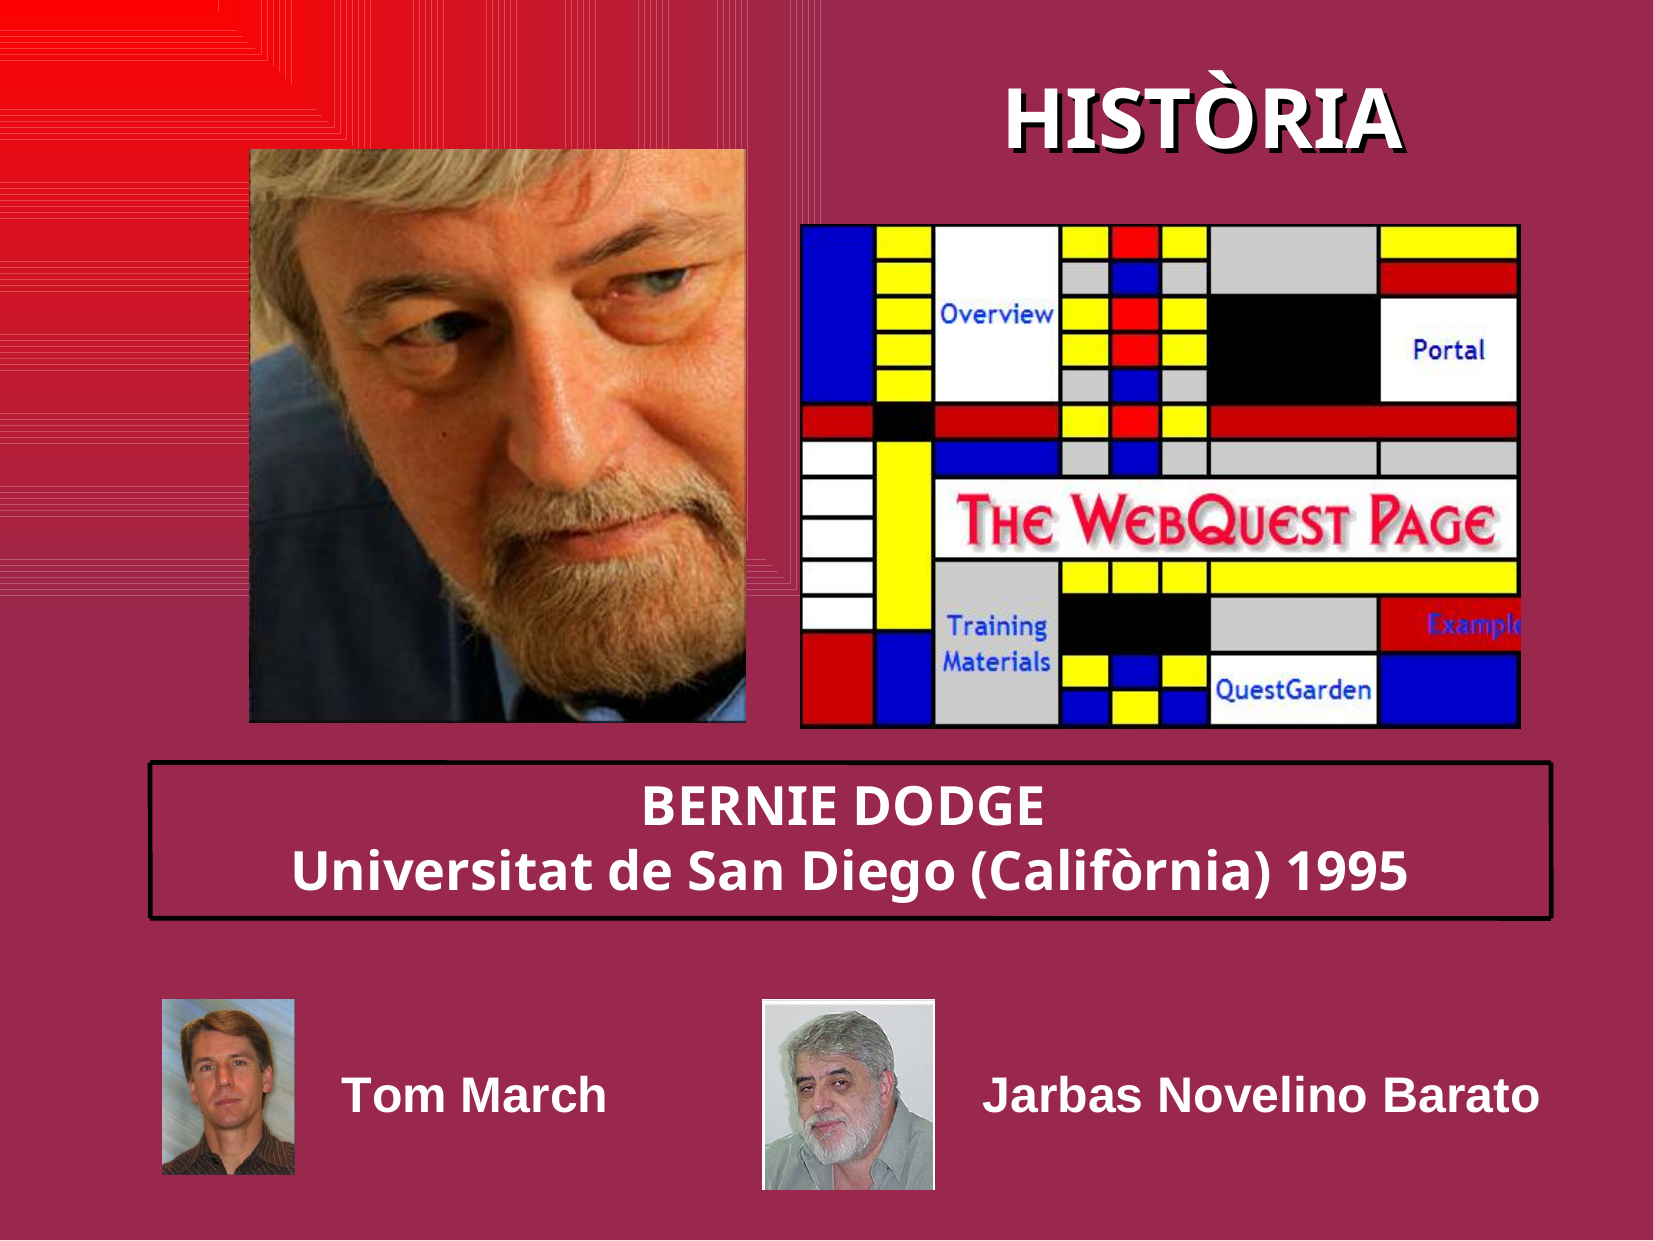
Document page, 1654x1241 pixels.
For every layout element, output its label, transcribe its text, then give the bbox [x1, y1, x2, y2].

text_box BERNIE DODGE Universitat de San Diego (Califòrnia) 1995 [153, 765, 1548, 916]
picture [249, 149, 746, 723]
picture [762, 999, 935, 1190]
picture [800, 224, 1521, 729]
picture [162, 999, 295, 1175]
text_box Jarbas Novelino Barato [949, 1062, 1588, 1241]
text_box Tom March [212, 1062, 738, 1190]
title HISTÒRIA [449, 49, 1654, 194]
